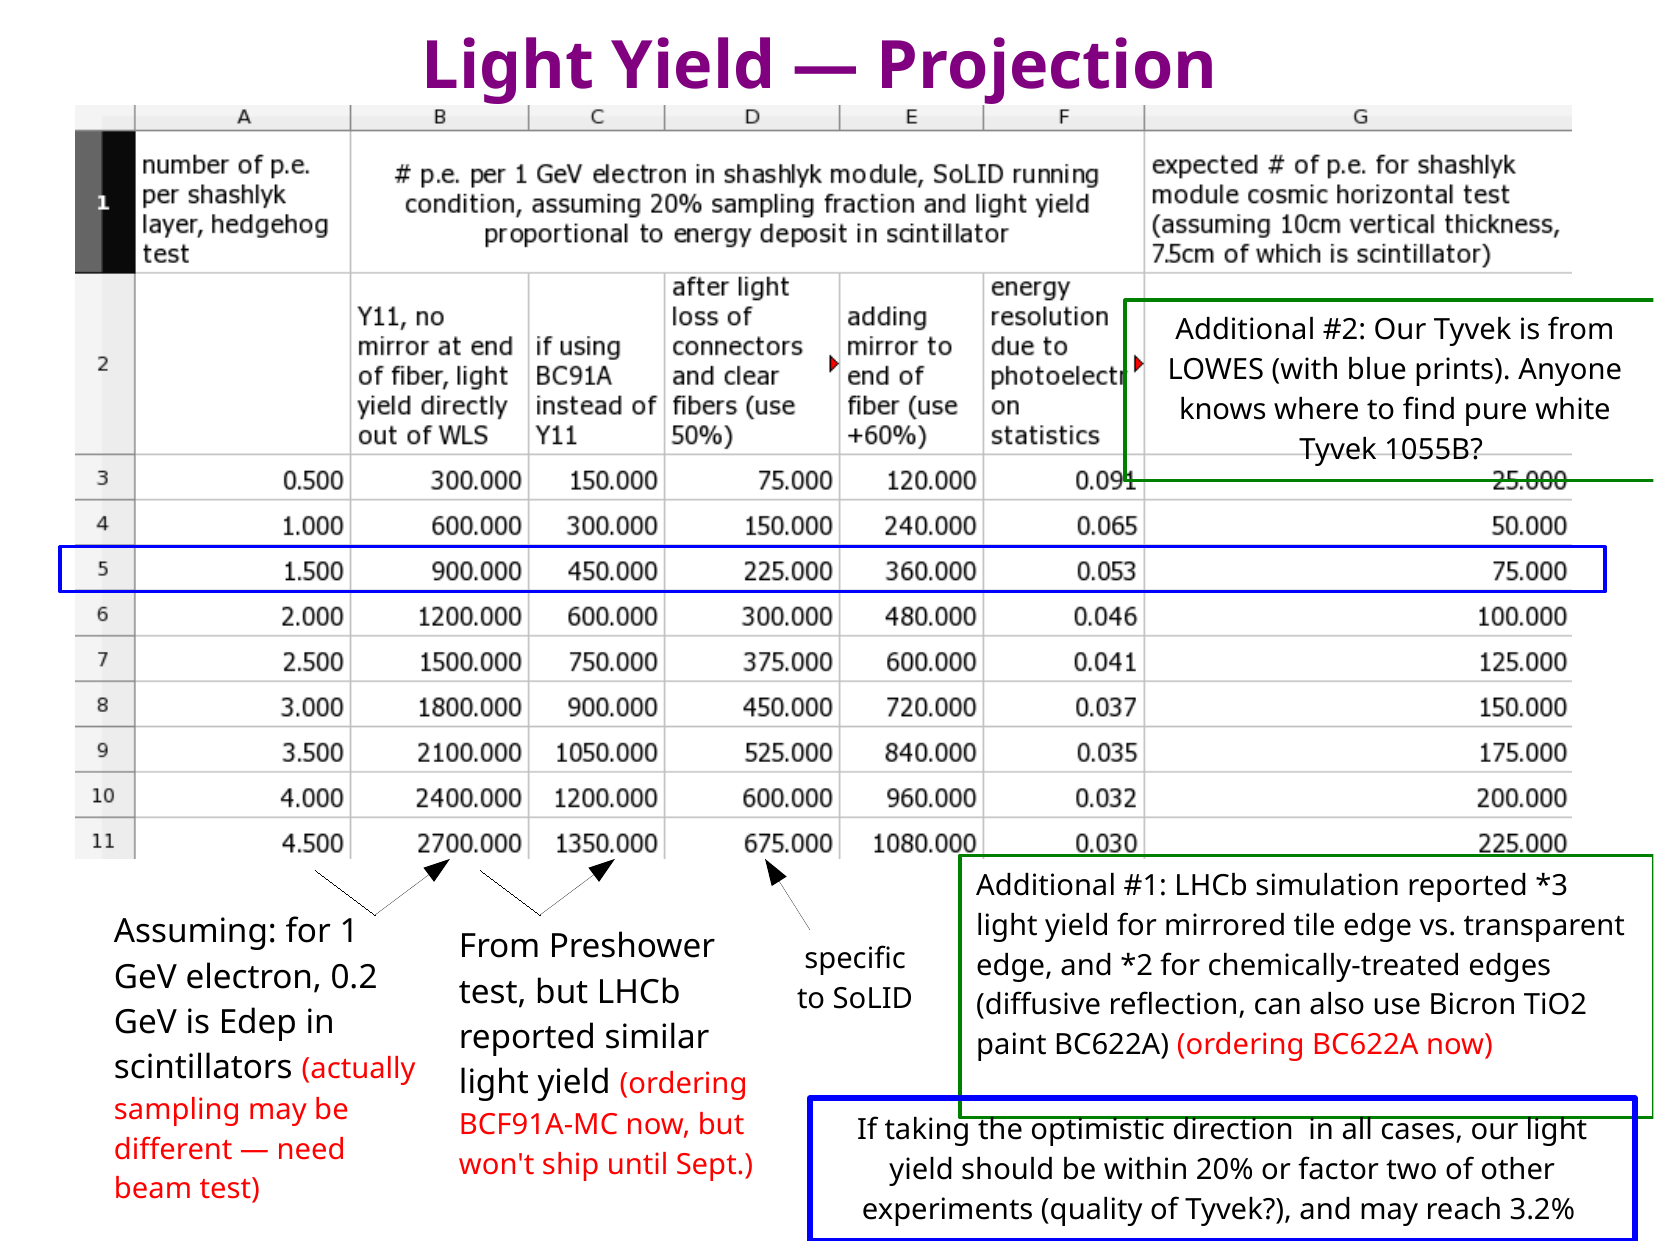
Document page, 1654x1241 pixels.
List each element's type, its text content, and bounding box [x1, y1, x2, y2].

text_box From Preshower test, but LHCb reported similar light yield (ordering BCF91A-MC now, but won't ship until Sept.) [444, 915, 781, 1198]
picture [75, 593, 1572, 859]
text_box If taking the optimistic direction in all cases, our light yield should be within 20% or factor two of other experiments (quality of Tyvek?), and may reach 3.2% [810, 1098, 1636, 1241]
text_box Additional #2: Our Tyvek is from LOWES (with blue prints). Anyone knows where to find pure white Tyvek 1055B? [1125, 300, 1654, 481]
picture [75, 106, 1572, 545]
text_box Assuming: for 1 GeV electron, 0.2 GeV is Edep in scintillators (actually sampling may be different ― need beam test) [99, 900, 445, 1177]
text_box specific to SoLID [780, 930, 931, 1081]
picture [75, 548, 1572, 590]
title Light Yield ― Projection [4, 15, 1636, 106]
text_box Additional #1: LHCb simulation reported *3 light yield for mirrored tile edge vs. transparent edge, and *2 for chemically-treated edges (diffusive reflection, can also use Bicron TiO2 paint BC622A) (ordering BC622A now) [960, 855, 1654, 1118]
